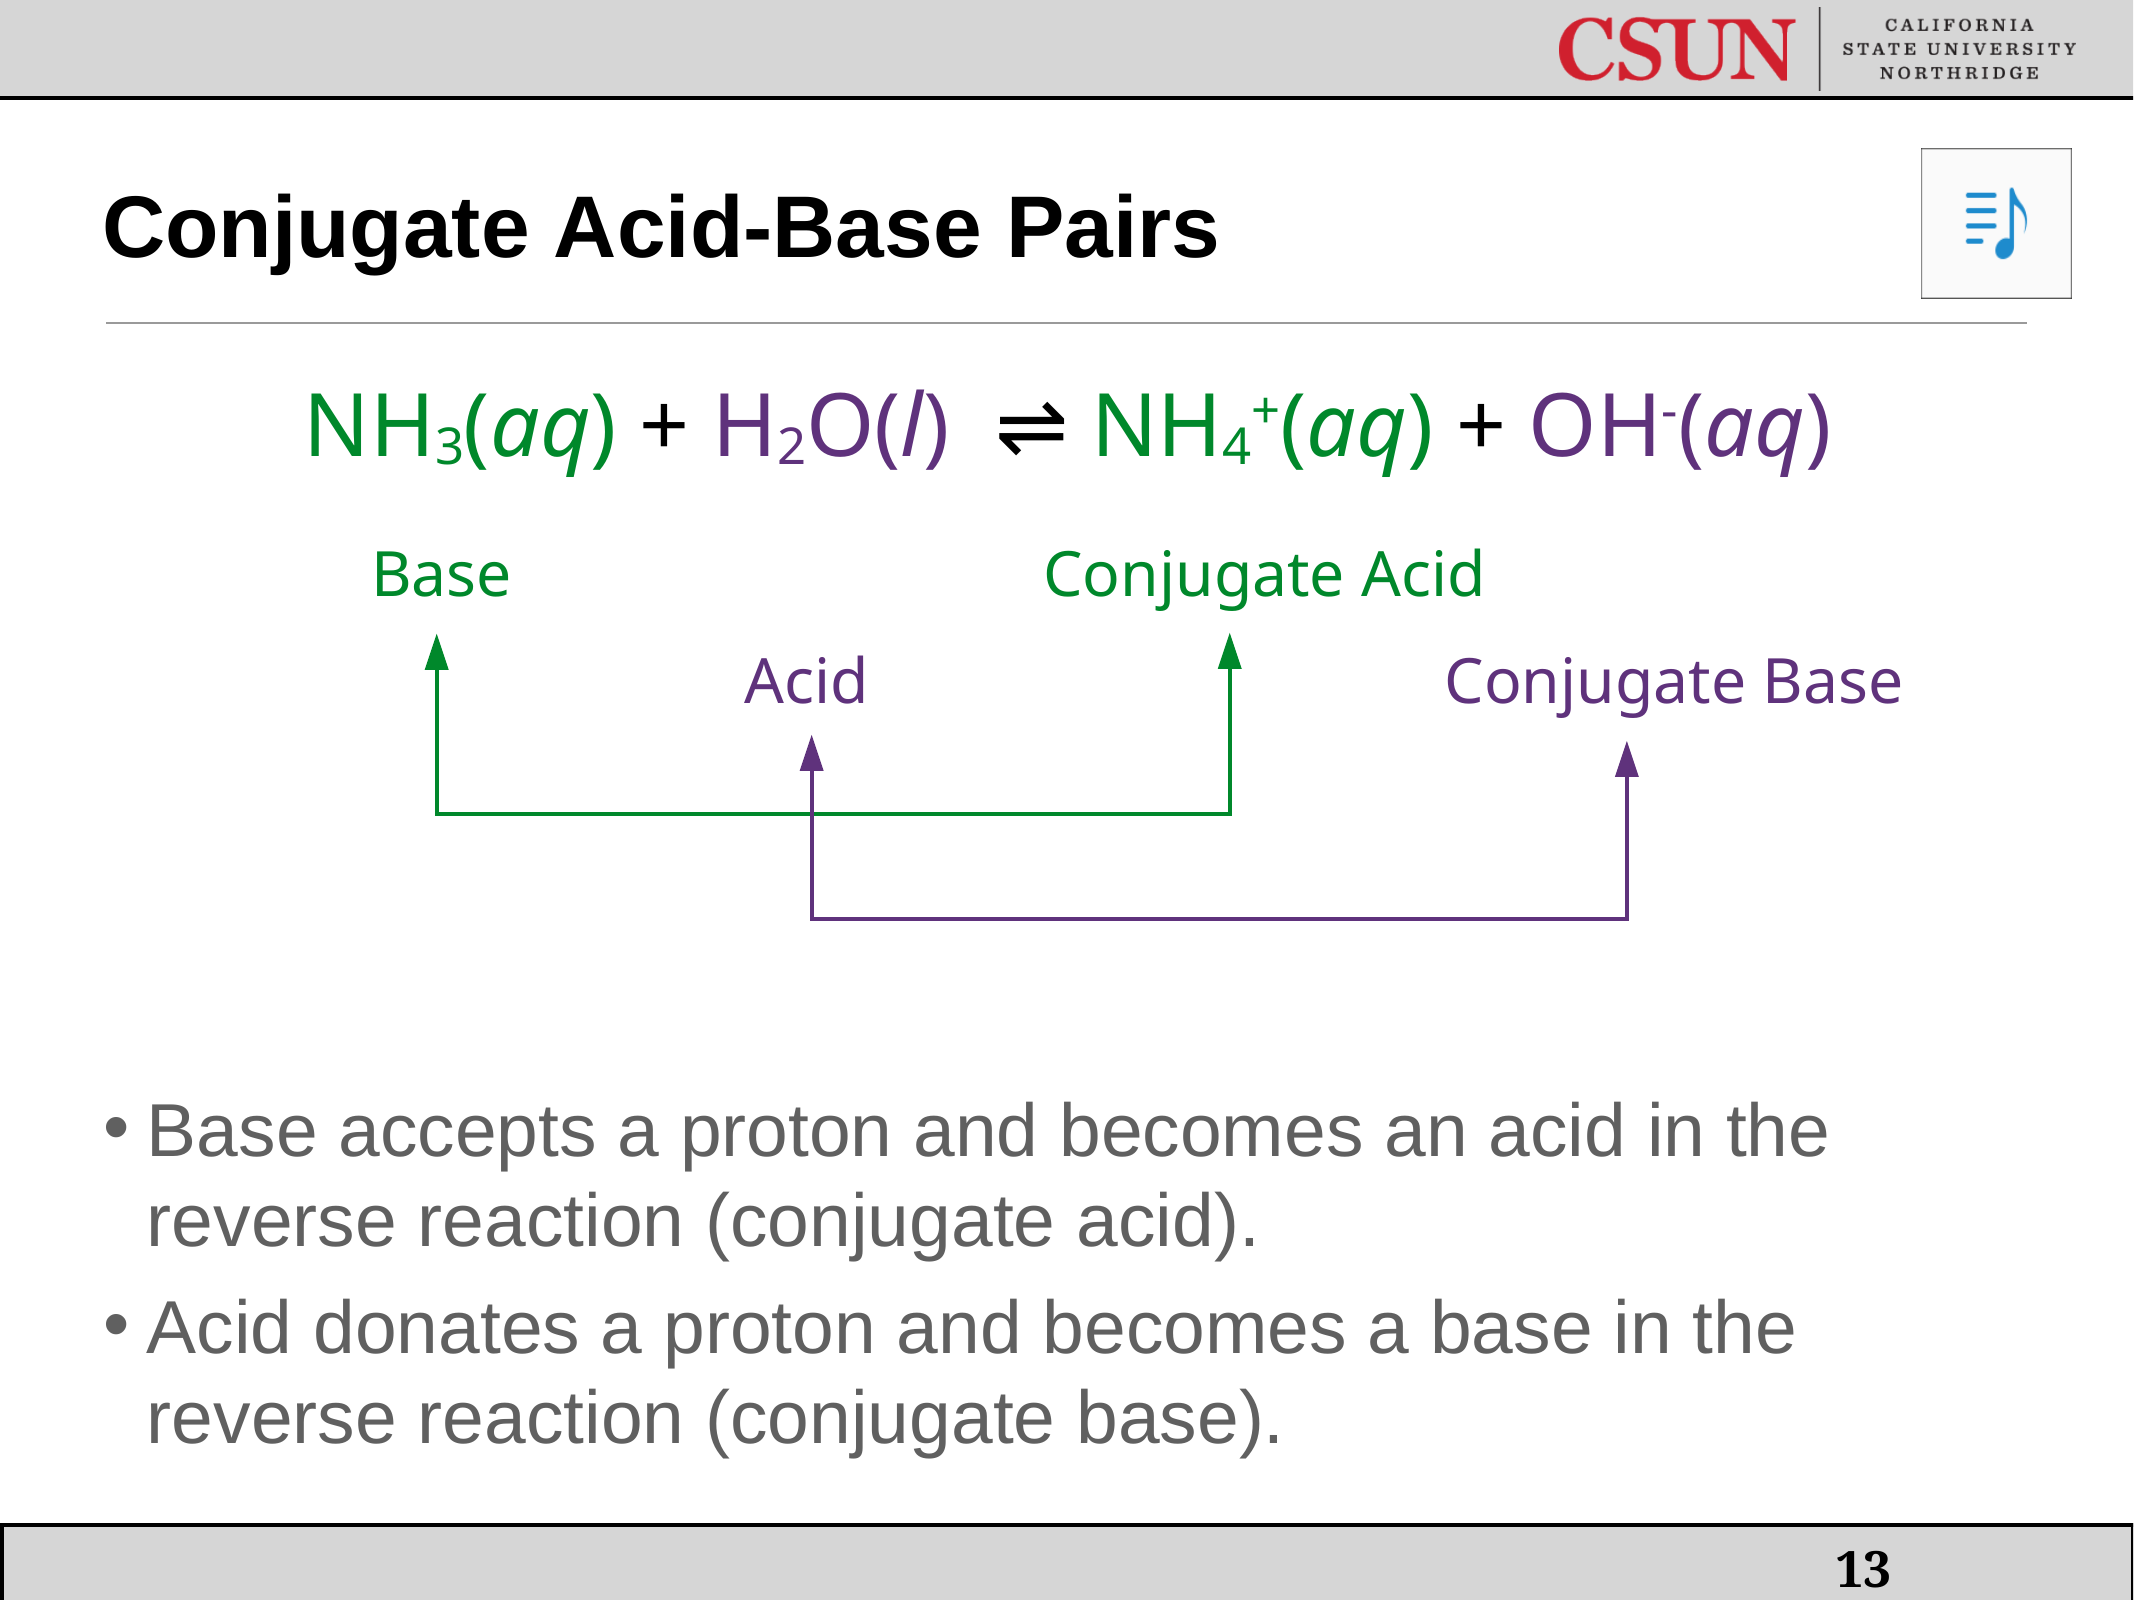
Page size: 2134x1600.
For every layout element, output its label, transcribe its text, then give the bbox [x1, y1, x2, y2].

text_box [1920, 146, 2074, 301]
text_box Conjugate Acid [1034, 525, 1496, 618]
picture [1559, 7, 2076, 91]
text_box NH3(aq) + H2O(l) ⇌ NH4+(aq) + OH-(aq) [295, 360, 1840, 483]
list Base accepts a proton and becomes an acid in the reverse reaction (conjugate acid). Acid donates a proton and becomes a base in the reverse reaction (conjugate base). [94, 1073, 2041, 1478]
text_box Conjugate Base [1436, 632, 1913, 725]
title Conjugate Acid-Base Pairs [93, 104, 2040, 284]
text_box Base [362, 525, 521, 618]
text_box Acid [736, 632, 878, 725]
